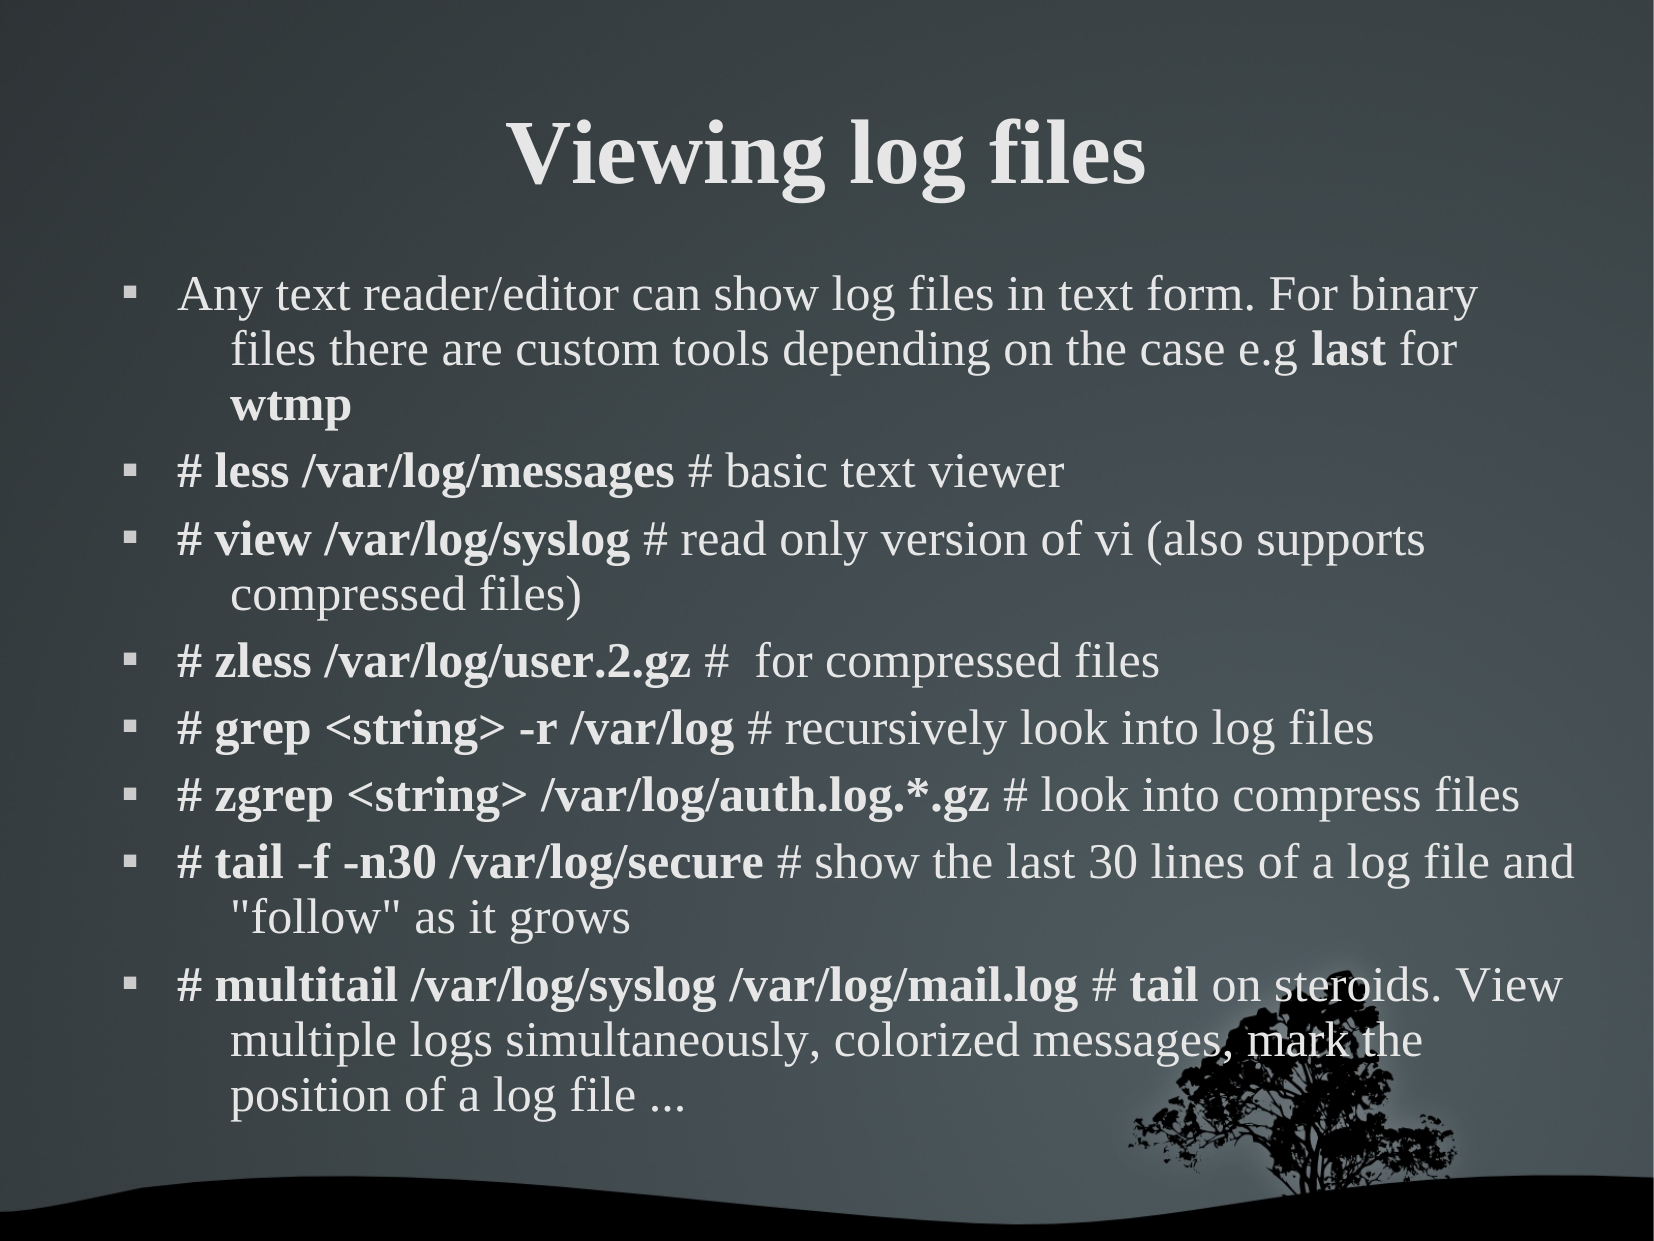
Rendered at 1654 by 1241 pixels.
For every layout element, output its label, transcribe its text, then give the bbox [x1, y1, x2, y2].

list Any text reader/editor can show log files in text form. For binary files there are custom tools depending on the case e.g last for wtmp # less /var/log/messages # basic text viewer # view /var/log/syslog # read only version of vi (also supports compressed files) # zless /var/log/user.2.gz # for compressed files # grep <string> -r /var/log # recursively look into log files # zgrep <string> /var/log/auth.log.*.gz # look into compress files # tail -f -n30 /var/log/secure # show the last 30 lines of a log file and "follow" as it grows # multitail /var/log/syslog /var/log/mail.log # tail on steroids. View multiple logs simultaneously, colorized messages, mark the position of a log file ... [88, 265, 1577, 1212]
picture [0, 0, 1654, 1241]
title Viewing log files [82, 33, 1571, 273]
